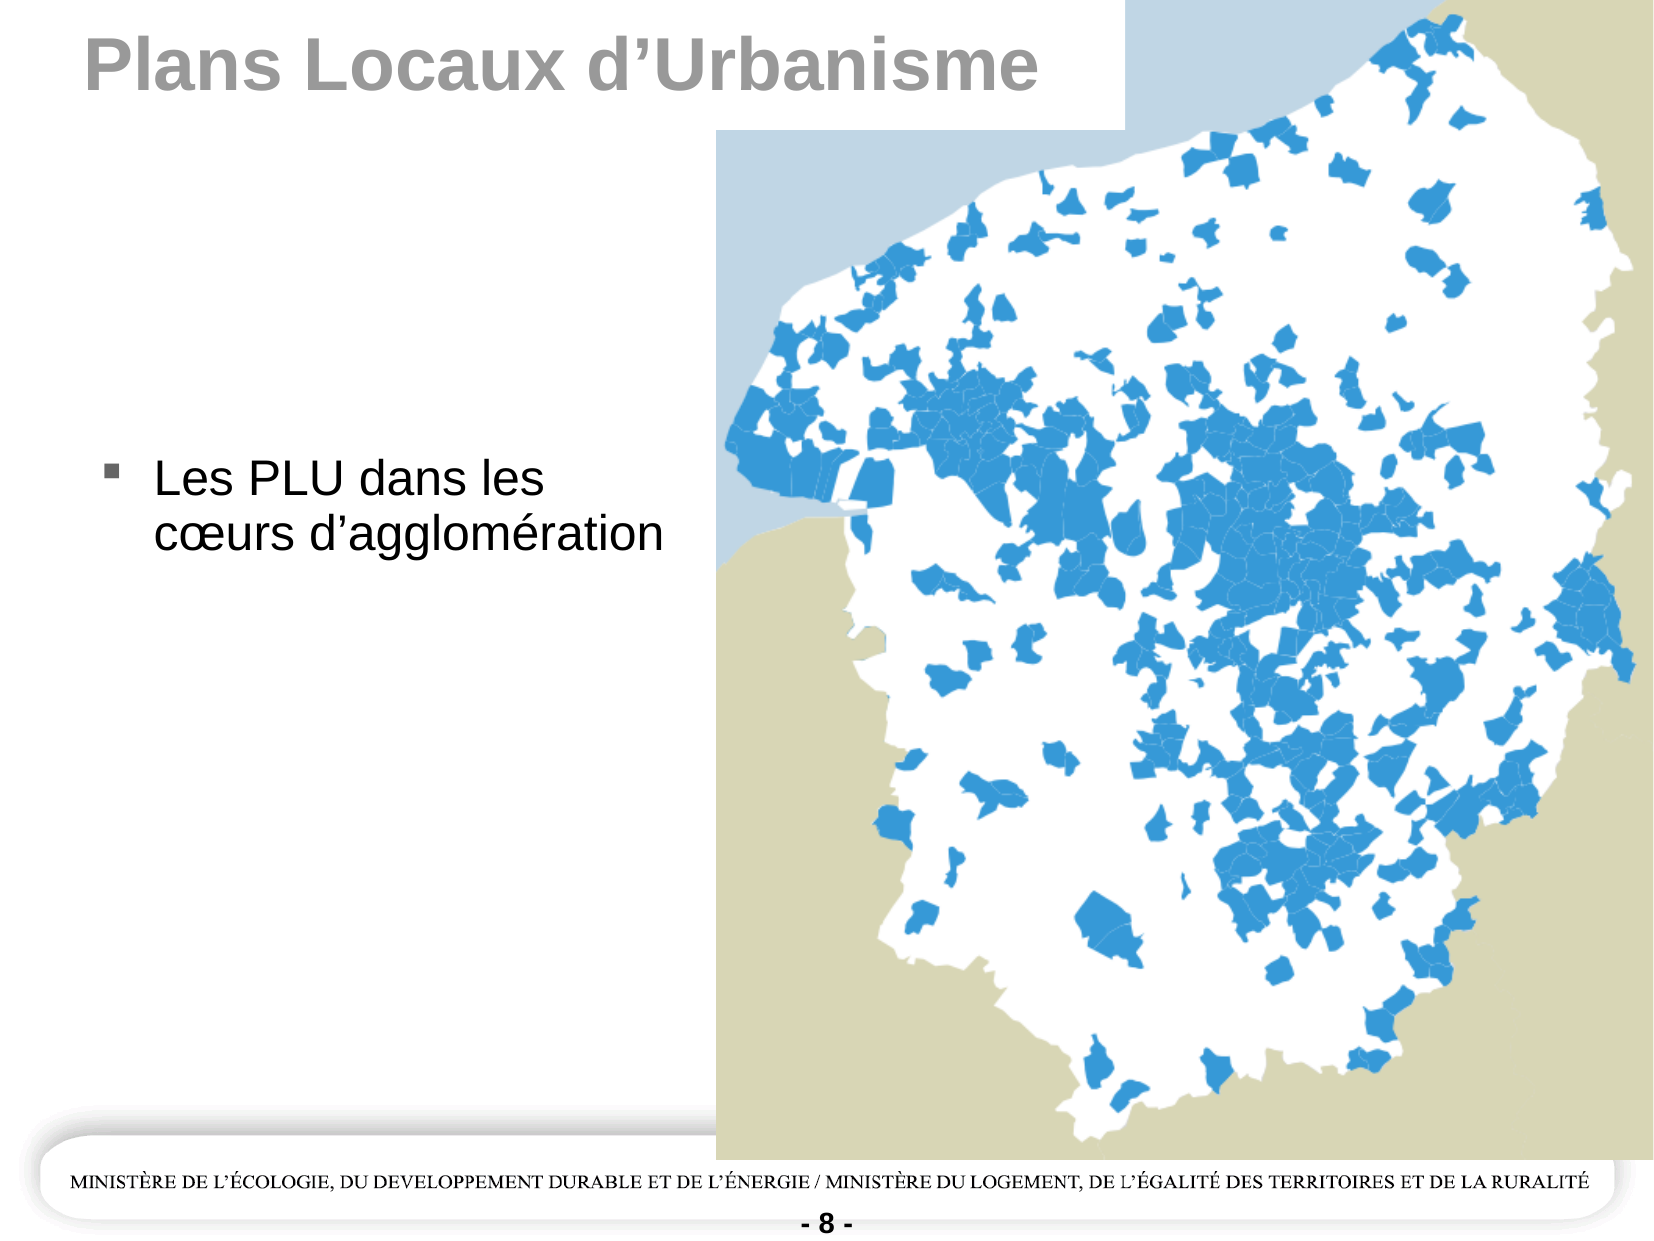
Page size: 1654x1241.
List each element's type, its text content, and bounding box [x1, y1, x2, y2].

picture [0, 0, 1654, 1241]
title Plans Locaux d’Urbanisme [0, 0, 1126, 130]
list Les territoires les plus ruraux sous RNU Les POS dans les secteurs périurbains Les PLU dans les cœurs d’agglomération [82, 156, 666, 1116]
